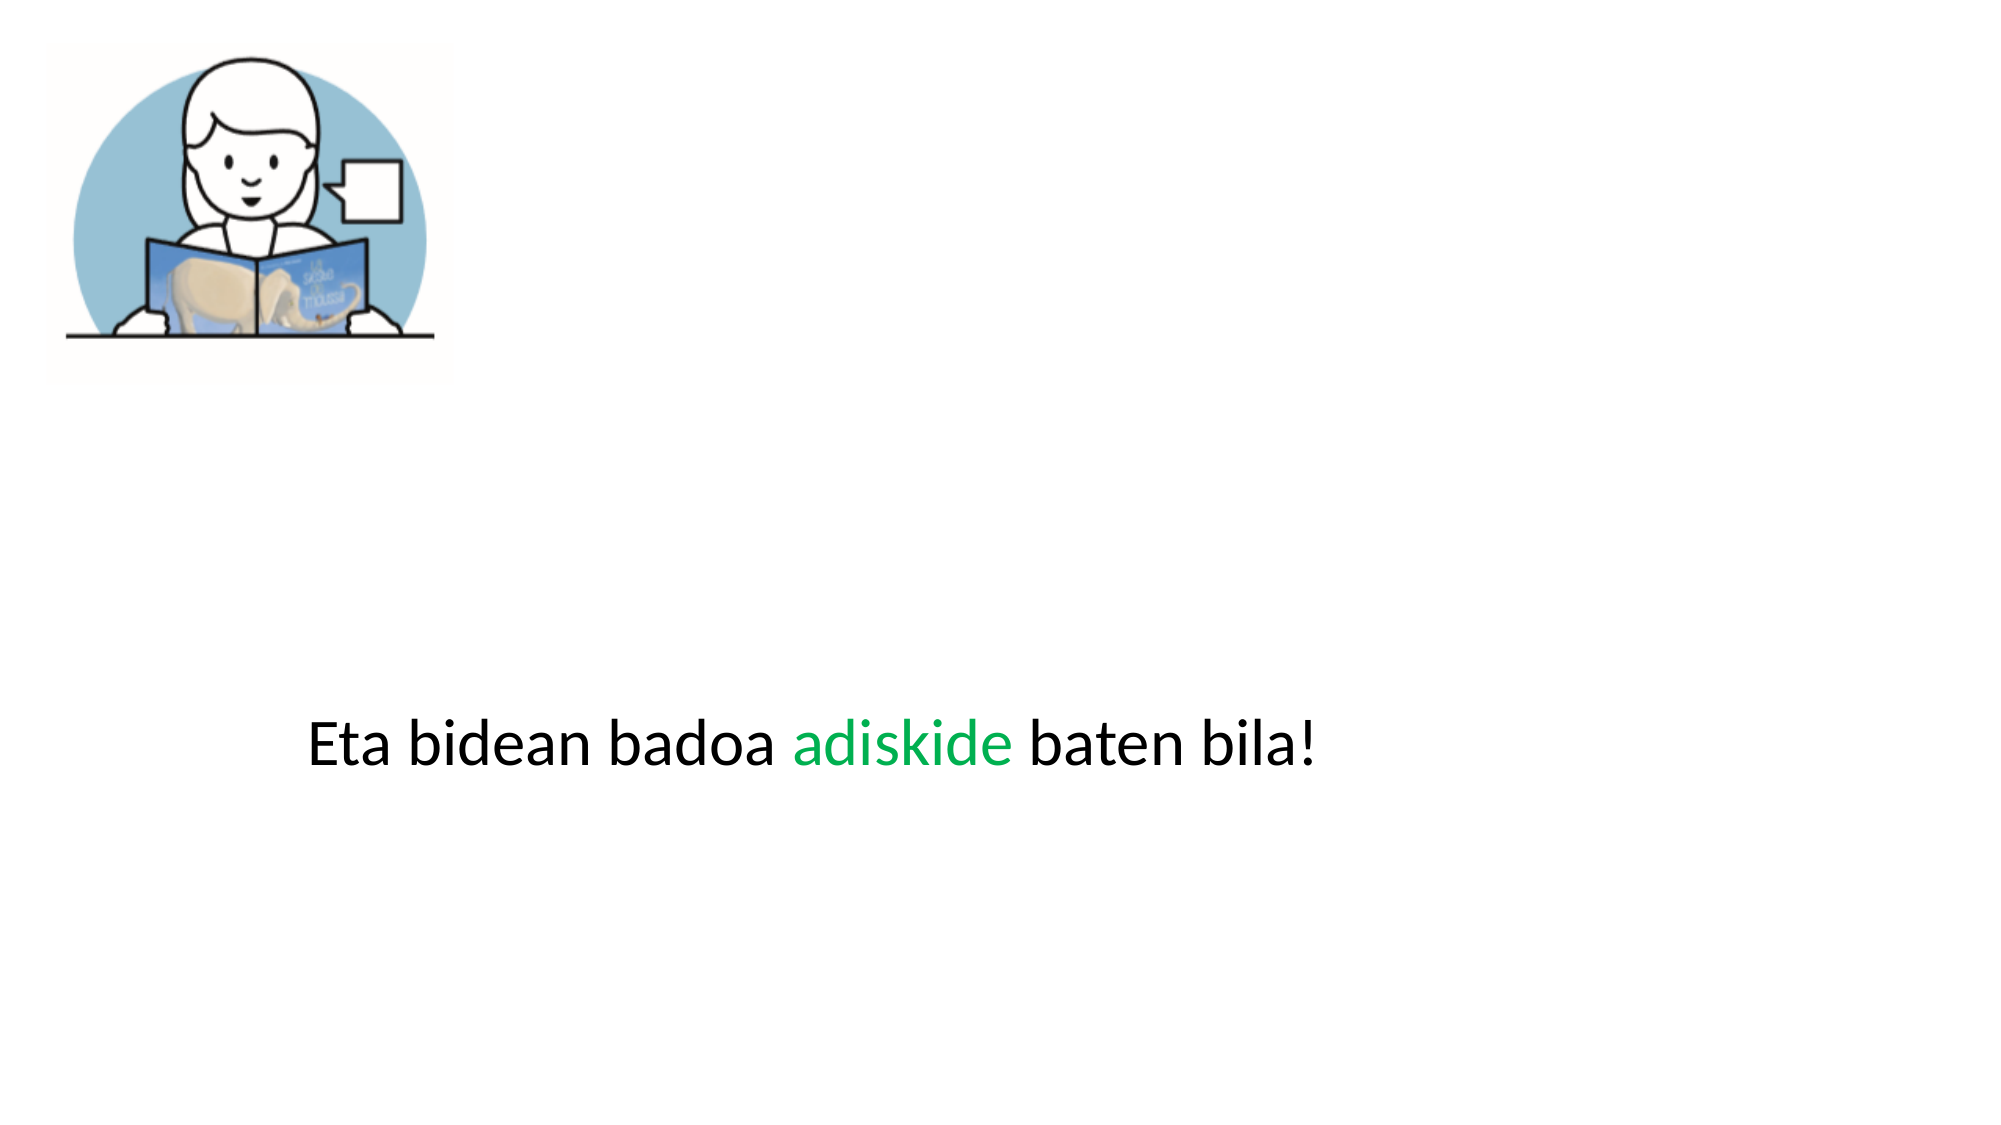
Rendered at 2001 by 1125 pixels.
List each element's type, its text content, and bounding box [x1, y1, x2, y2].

text_box Eta bidean badoa adiskide baten bila! [292, 691, 1400, 787]
picture [35, 43, 455, 386]
